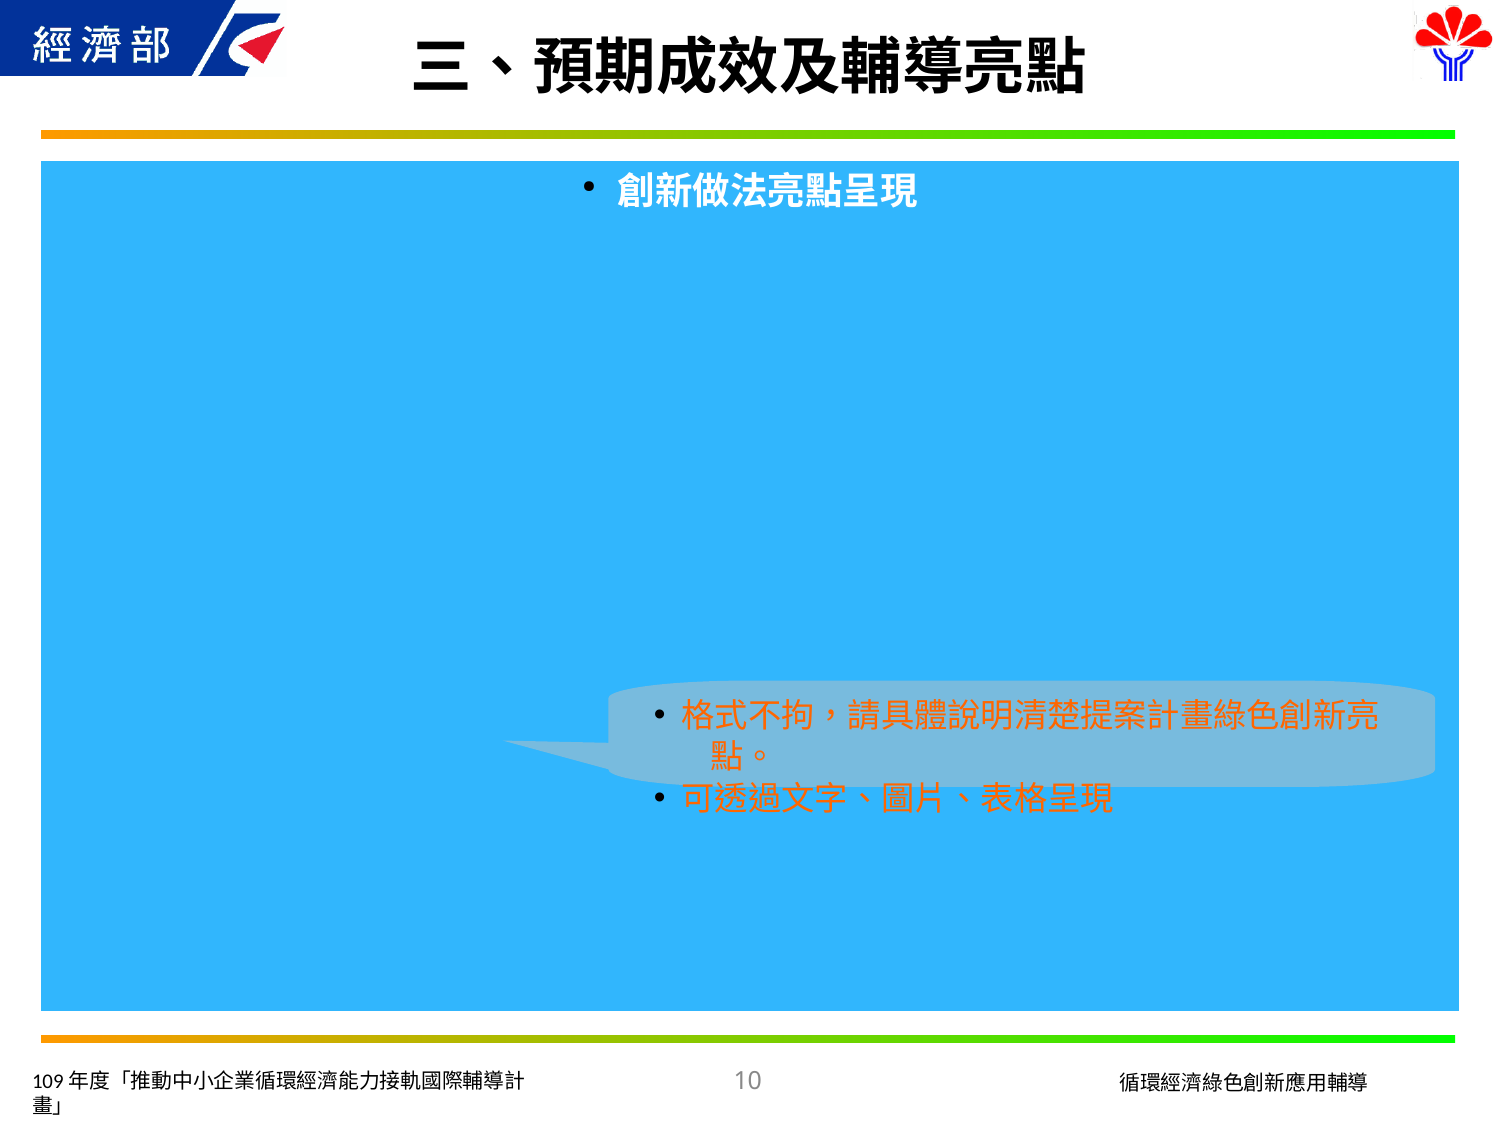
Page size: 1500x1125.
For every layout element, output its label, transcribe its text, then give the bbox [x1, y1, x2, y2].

title 三、預期成效及輔導亮點 [0, 19, 1497, 109]
table_cell [41, 227, 1459, 1011]
text_box 10 [572, 1051, 923, 1112]
table_header 創新做法亮點呈現 [41, 161, 1459, 227]
text_box 格式不拘，請具體說明清楚提案計畫綠色創新亮點。 可透過文字、圖片、表格呈現 [502, 680, 1436, 787]
